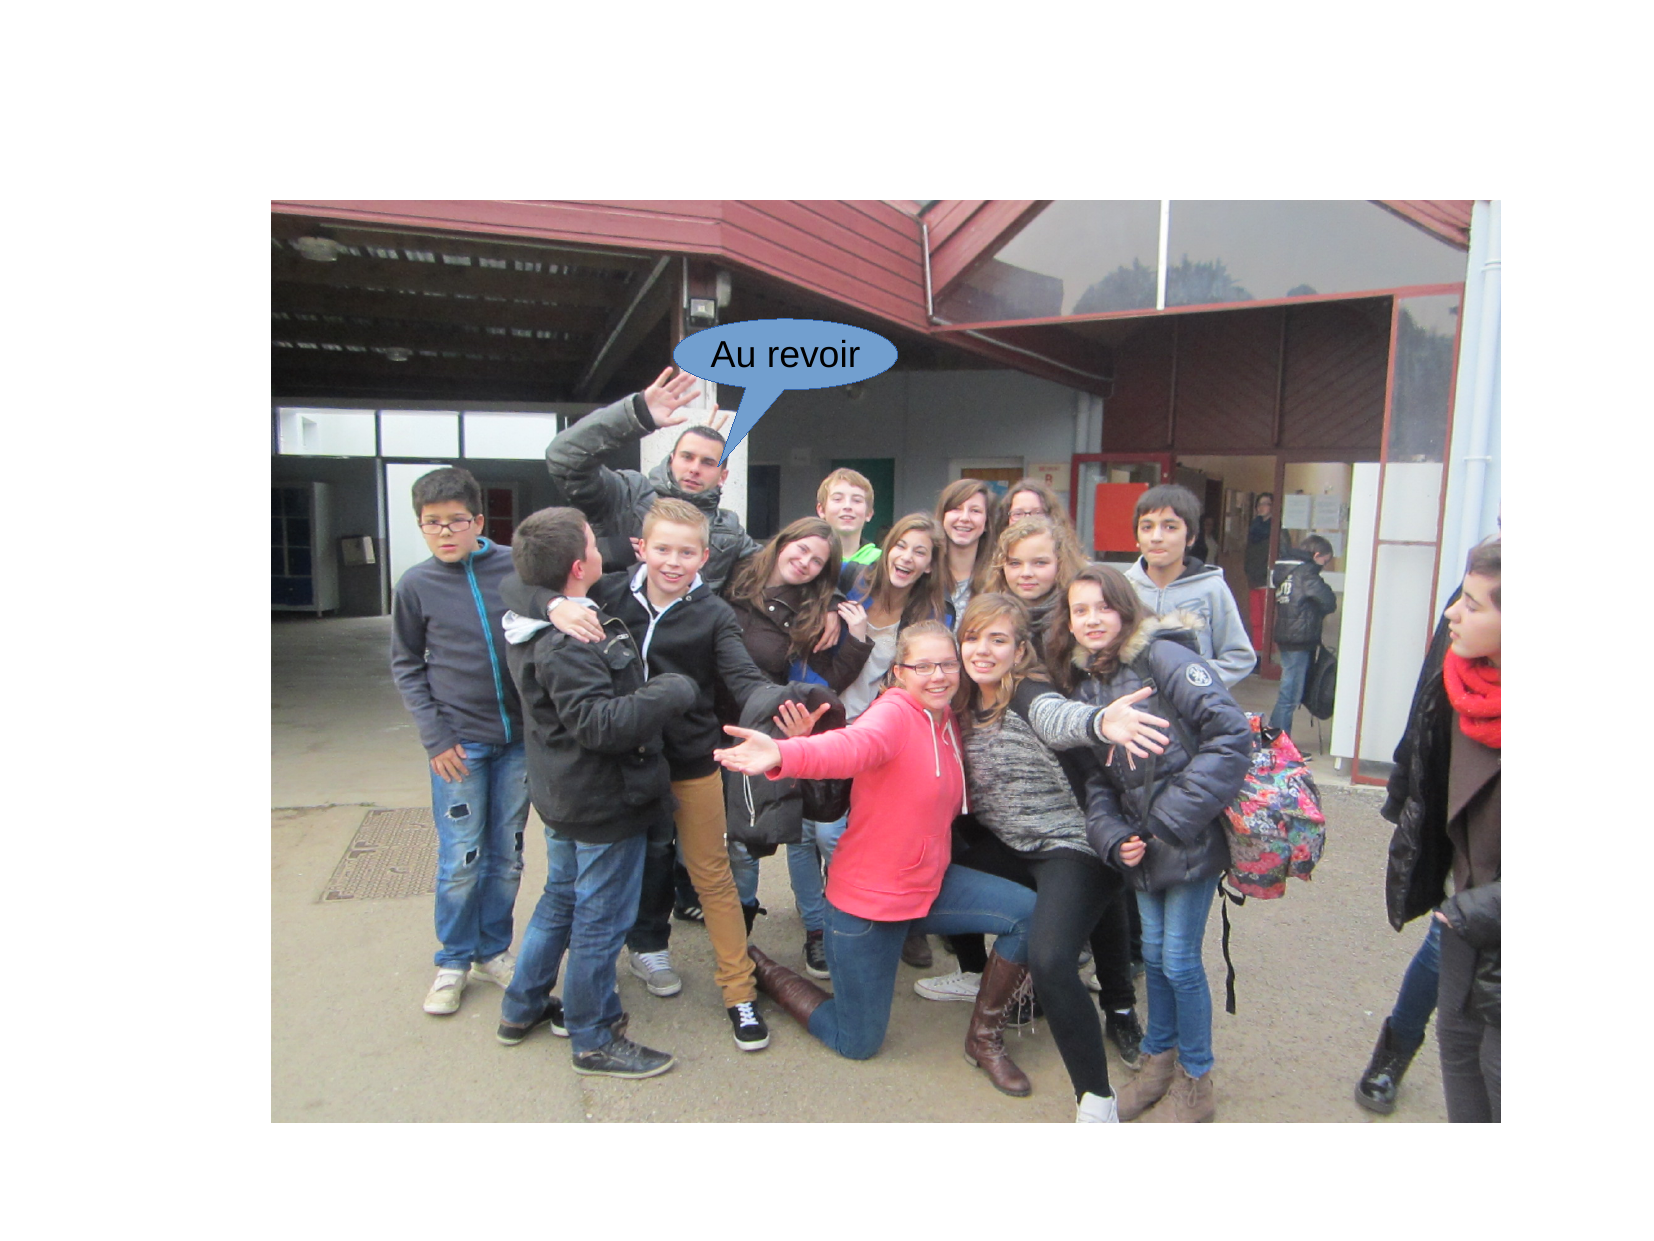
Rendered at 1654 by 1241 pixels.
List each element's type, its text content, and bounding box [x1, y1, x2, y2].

picture [271, 200, 1501, 1123]
text_box Au revoir [673, 318, 898, 467]
